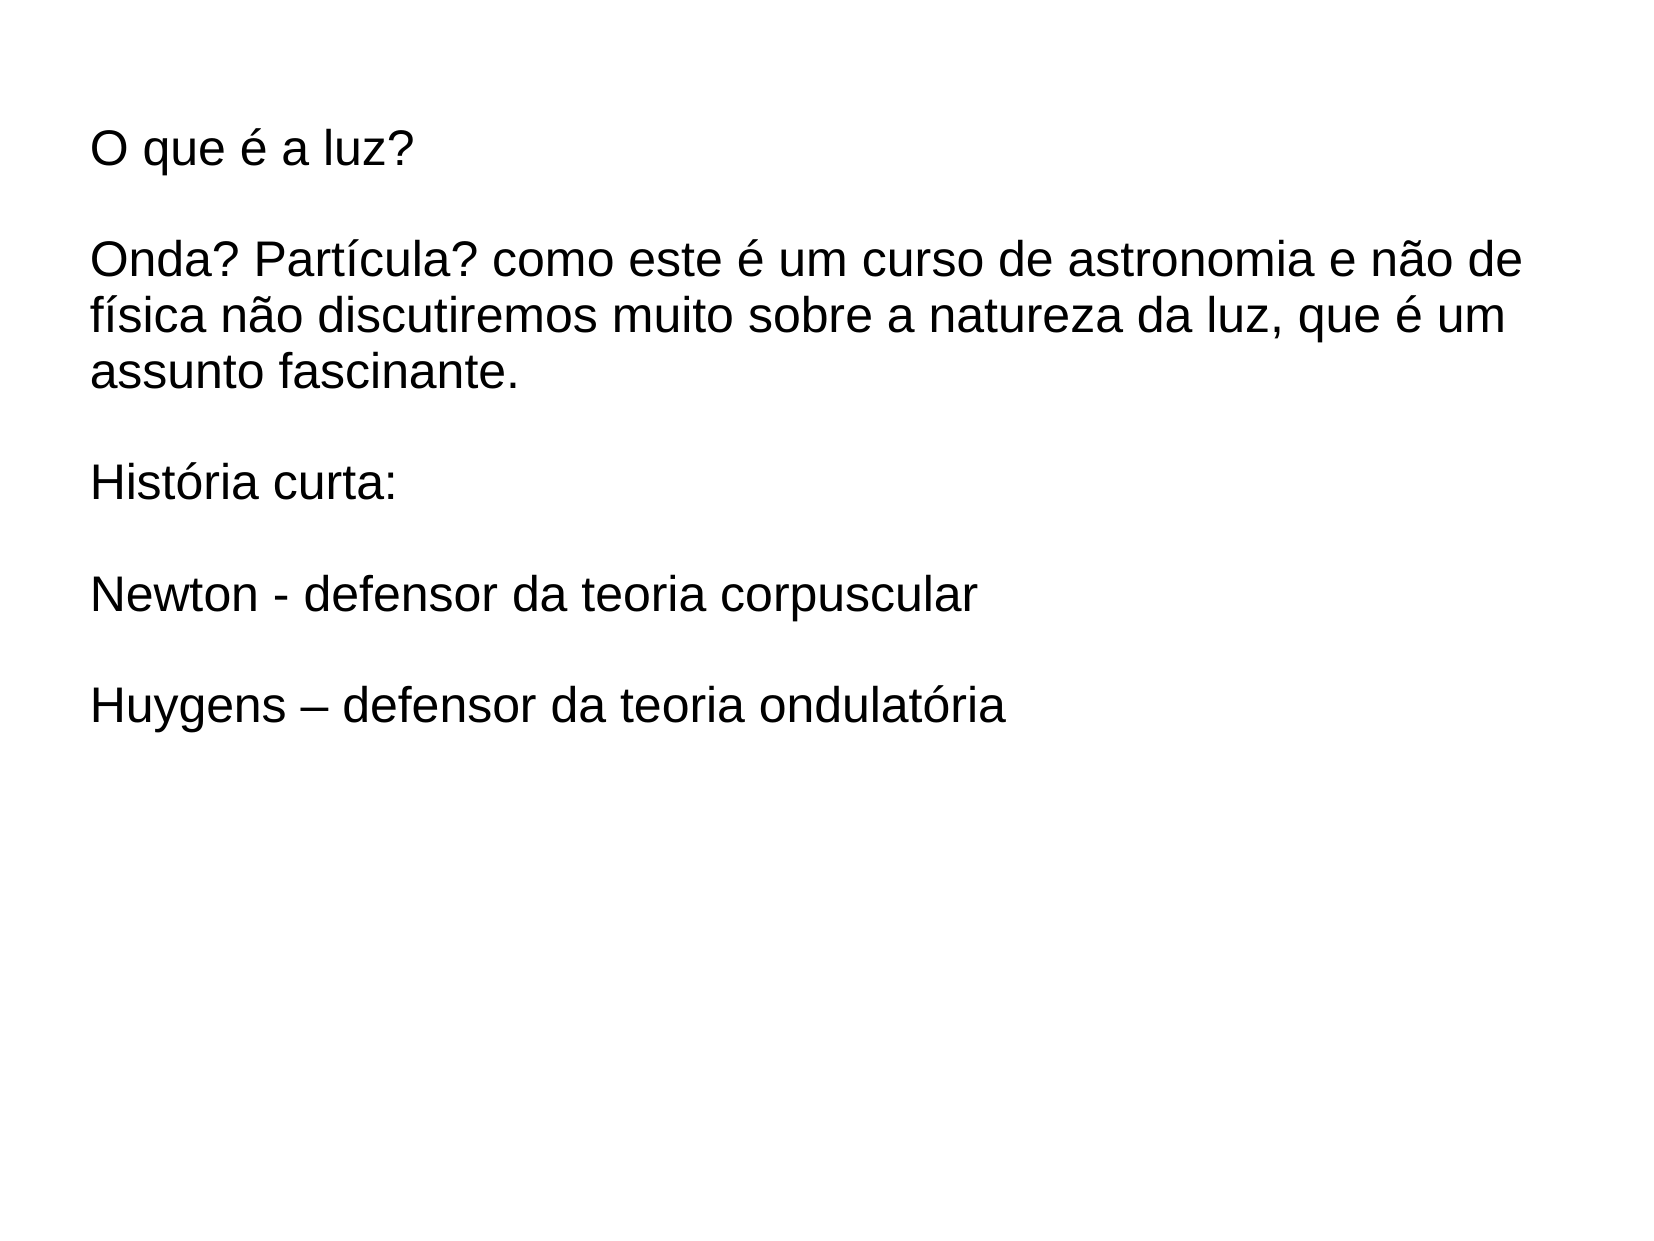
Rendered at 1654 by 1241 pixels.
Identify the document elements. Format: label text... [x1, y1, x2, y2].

text_box O que é a luz? Onda? Partícula? como este é um curso de astronomia e não de física não discutiremos muito sobre a natureza da luz, que é um assunto fascinante. História curta: Newton - defensor da teoria corpuscular Huygens – defensor da teoria ondulatória [75, 112, 1576, 908]
